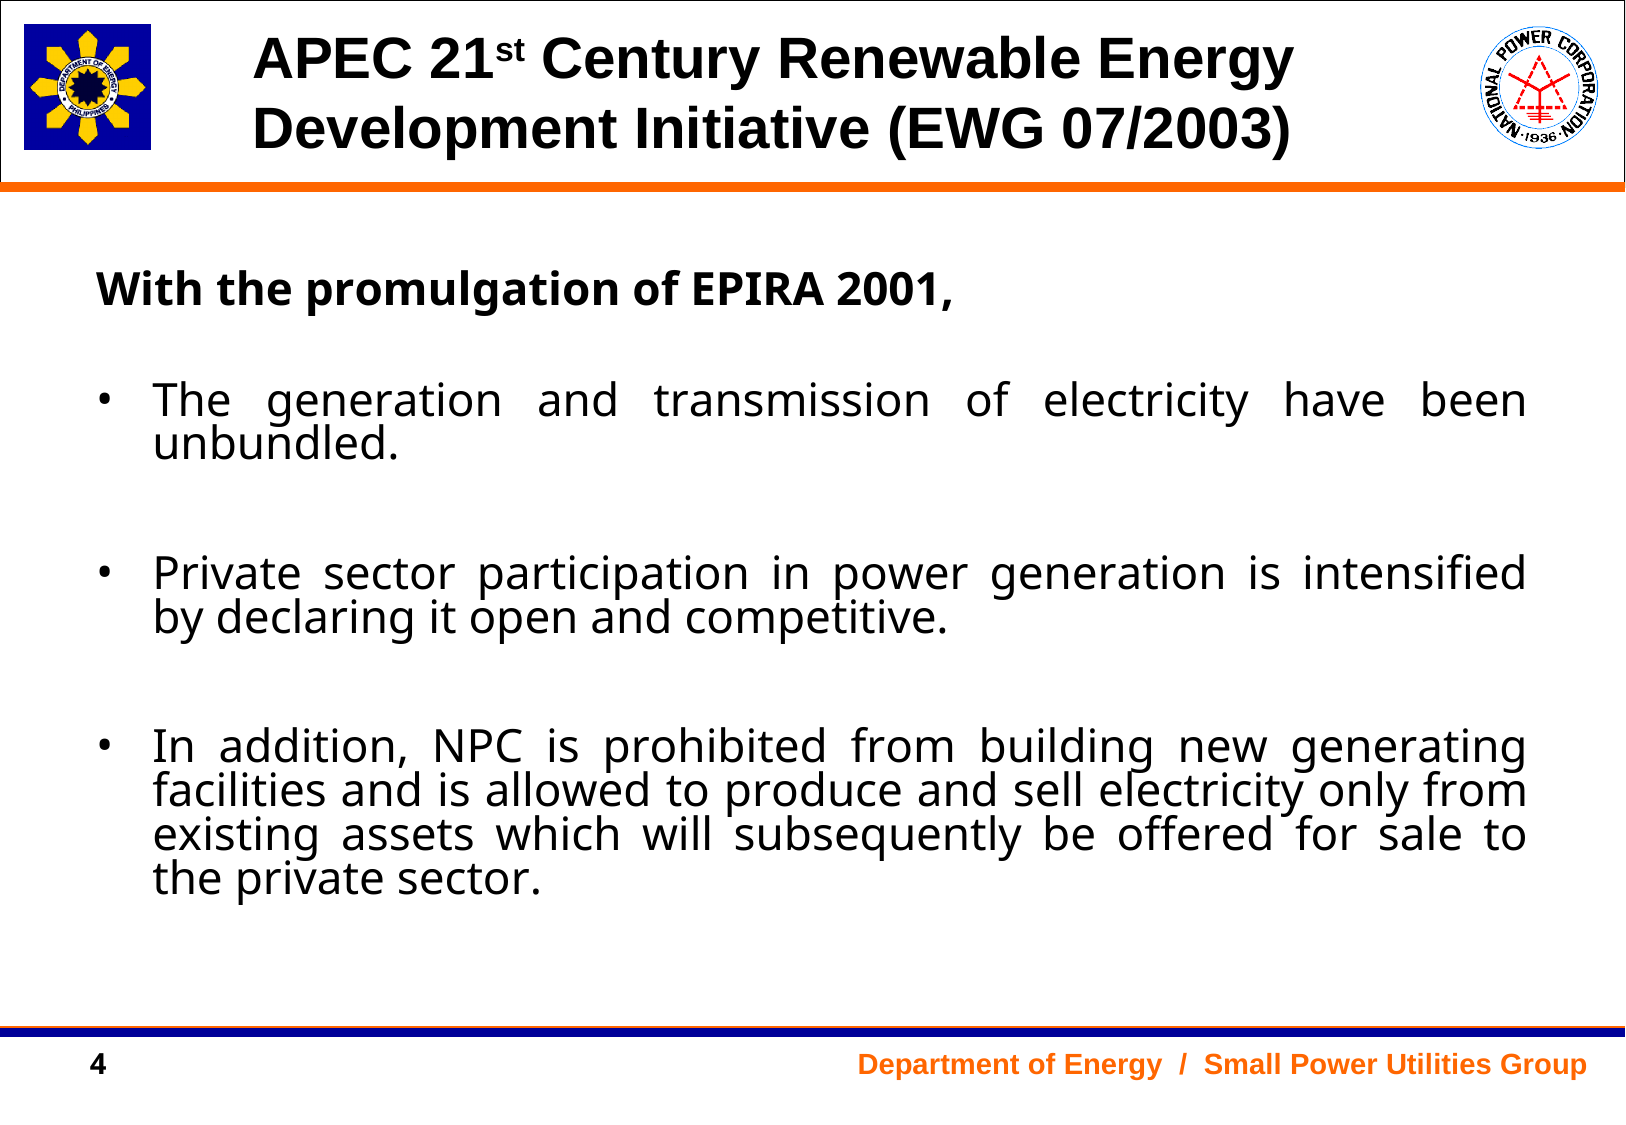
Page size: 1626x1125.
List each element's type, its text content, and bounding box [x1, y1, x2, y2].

picture [1475, 24, 1600, 150]
picture [24, 24, 151, 150]
list With the promulgation of EPIRA 2001, The generation and transmission of electricity have been unbundled. Private sector participation in power generation is intensified by declaring it open and competitive. In addition, NPC is prohibited from building new generating facilities and is allowed to produce and sell electricity only from existing assets which will subsequently be offered for sale to the private sector. [81, 262, 1544, 1005]
